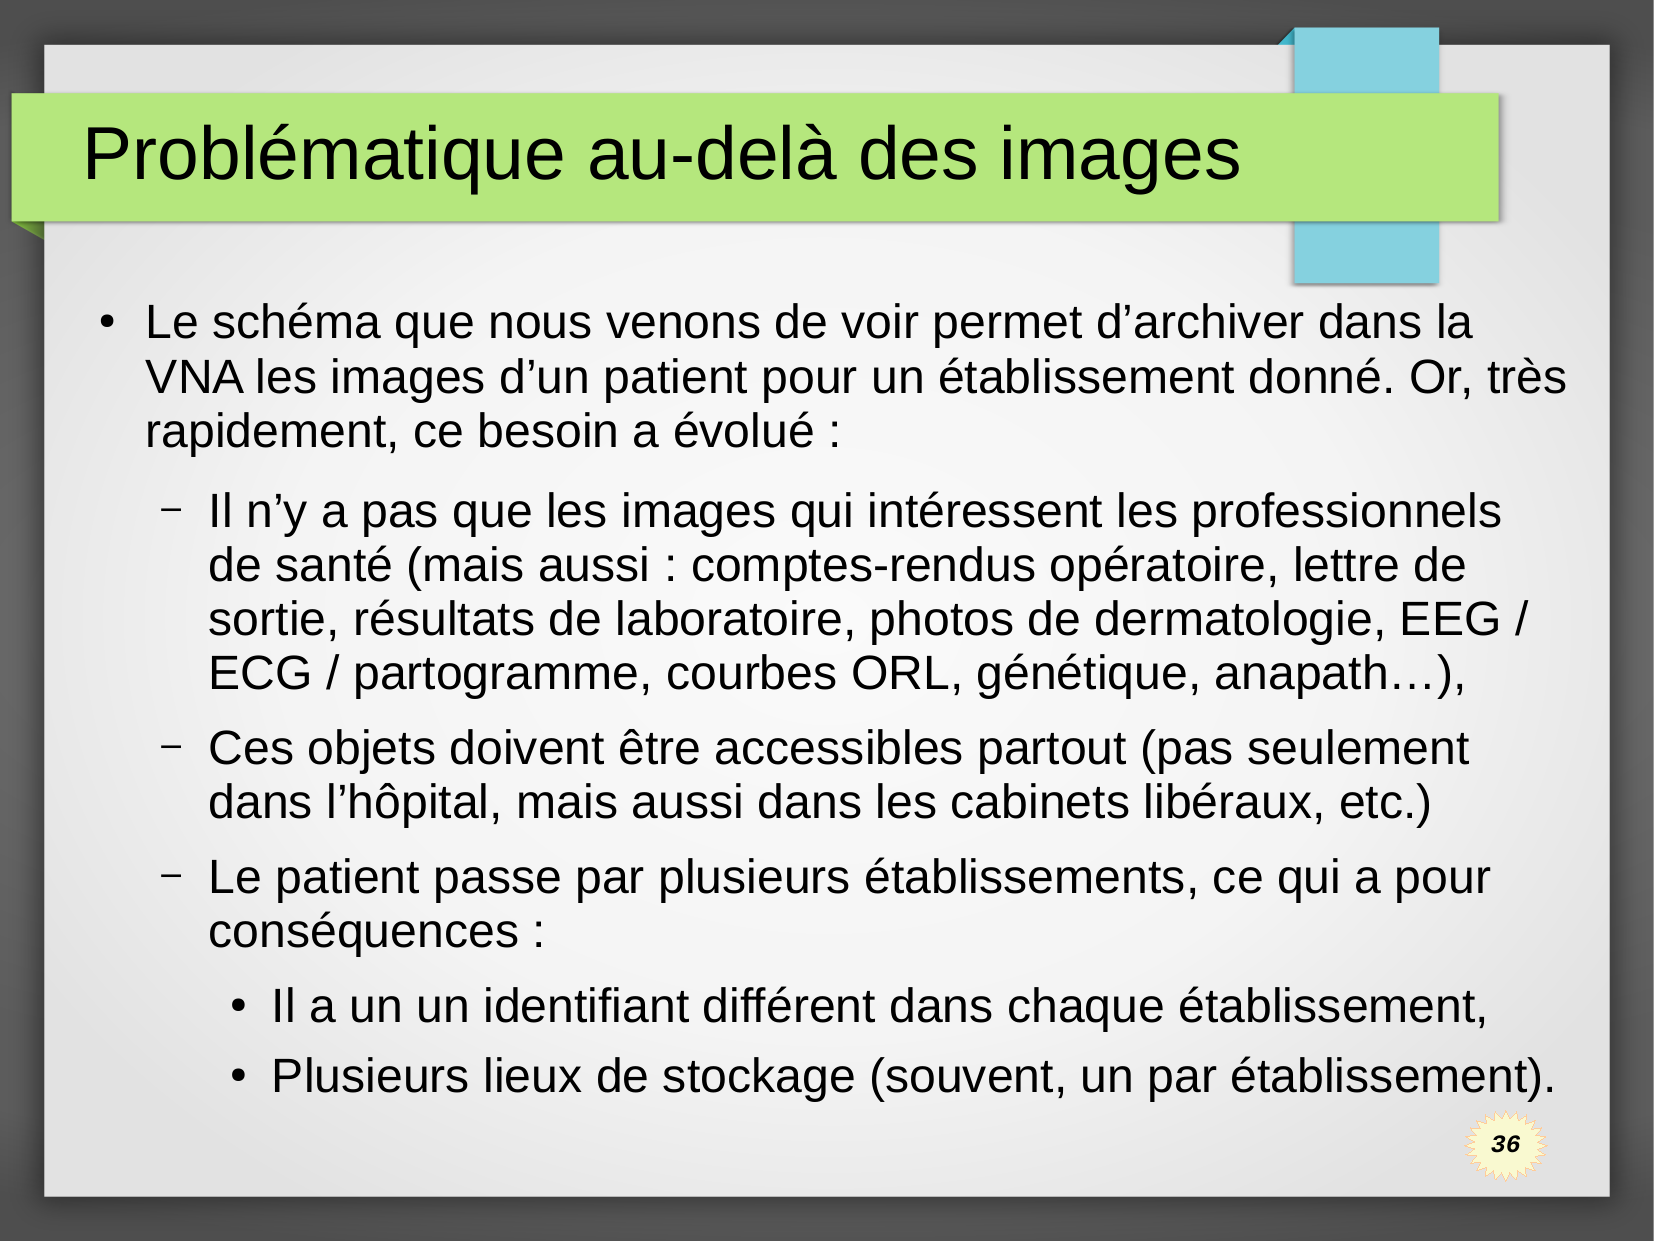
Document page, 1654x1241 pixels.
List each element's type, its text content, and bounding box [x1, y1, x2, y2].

title Problématique au-delà des images [82, 94, 1264, 213]
list Le schéma que nous venons de voir permet d’archiver dans la VNA les images d’un patient pour un établissement donné. Or, très rapidement, ce besoin a évolué : Il n’y a pas que les images qui intéressent les professionnels de santé (mais aussi : comptes-rendus opératoire, lettre de sortie, résultats de laboratoire, photos de dermatologie, EEG / ECG / partogramme, courbes ORL, génétique, anapath…), Ces objets doivent être accessibles partout (pas seulement dans l’hôpital, mais aussi dans les cabinets libéraux, etc.) Le patient passe par plusieurs établissements, ce qui a pour conséquences : Il a un un identifiant différent dans chaque établissement, Plusieurs lieux de stockage (souvent, un par établissement). [82, 295, 1571, 1111]
picture [0, 0, 1654, 1241]
